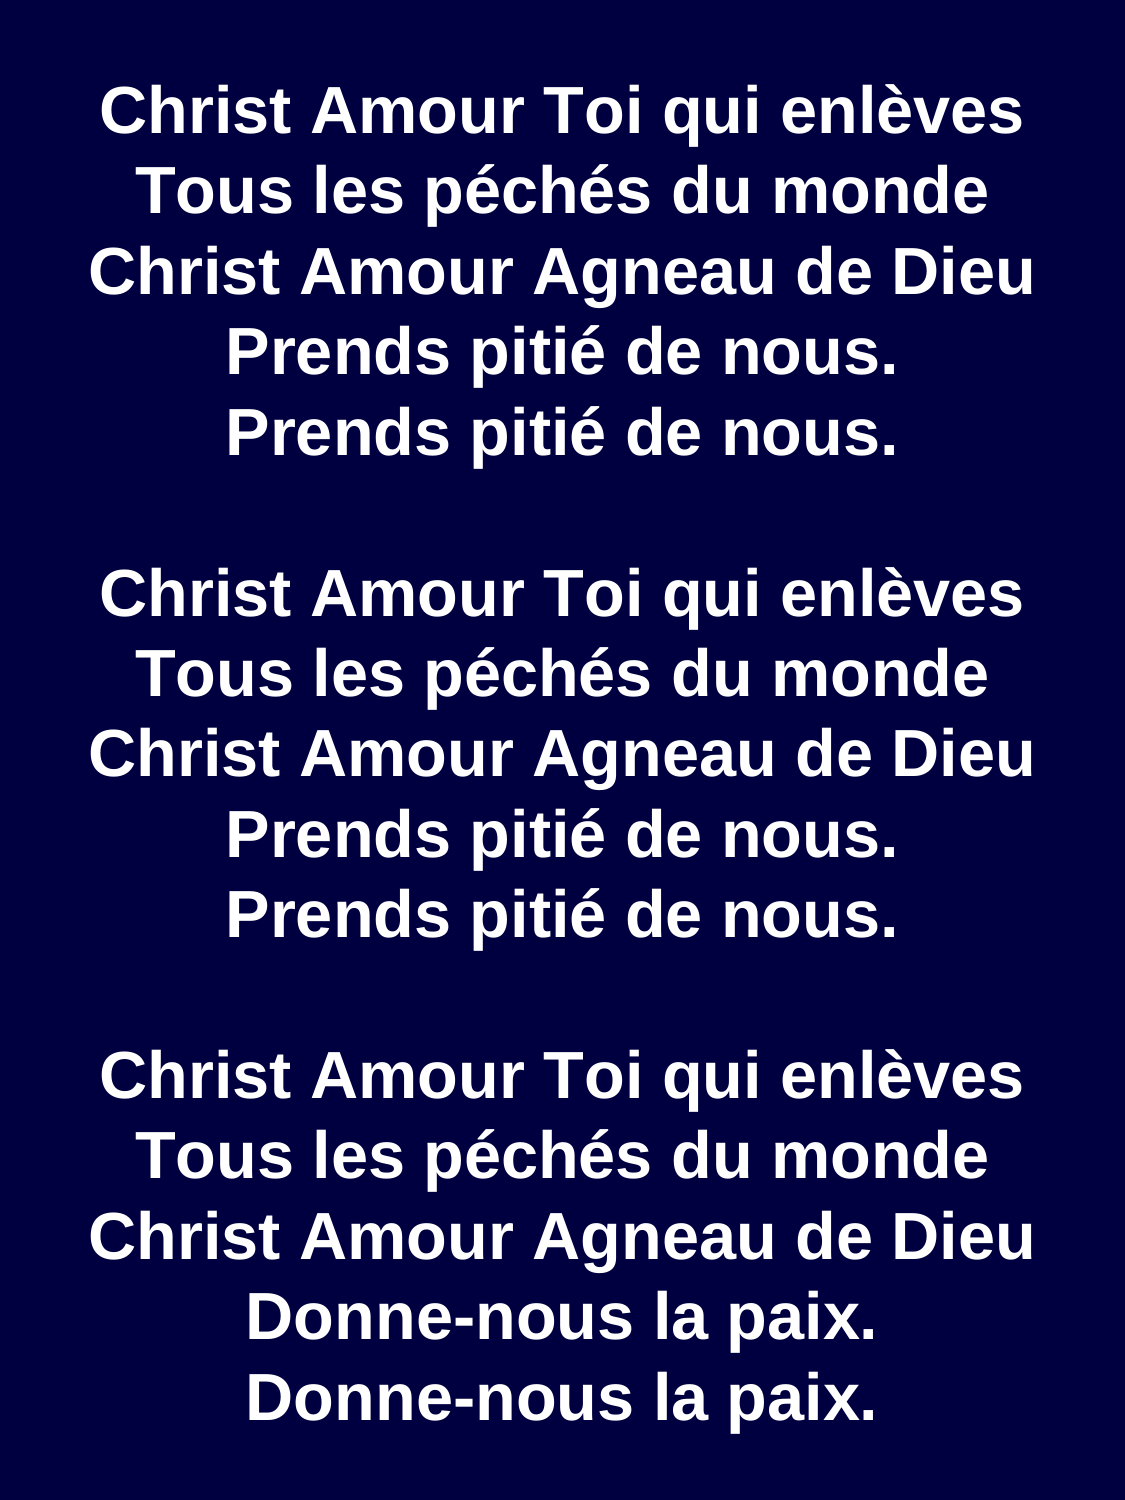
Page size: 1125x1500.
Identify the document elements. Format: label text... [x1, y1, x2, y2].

text_box Christ Amour Toi qui enlèves Tous les péchés du monde Christ Amour Agneau de Dieu Prends pitié de nous. Prends pitié de nous. Christ Amour Toi qui enlèves Tous les péchés du monde Christ Amour Agneau de Dieu Prends pitié de nous. Prends pitié de nous. Christ Amour Toi qui enlèves Tous les péchés du monde Christ Amour Agneau de Dieu Donne-nous la paix. Donne-nous la paix. [73, 58, 1052, 1442]
